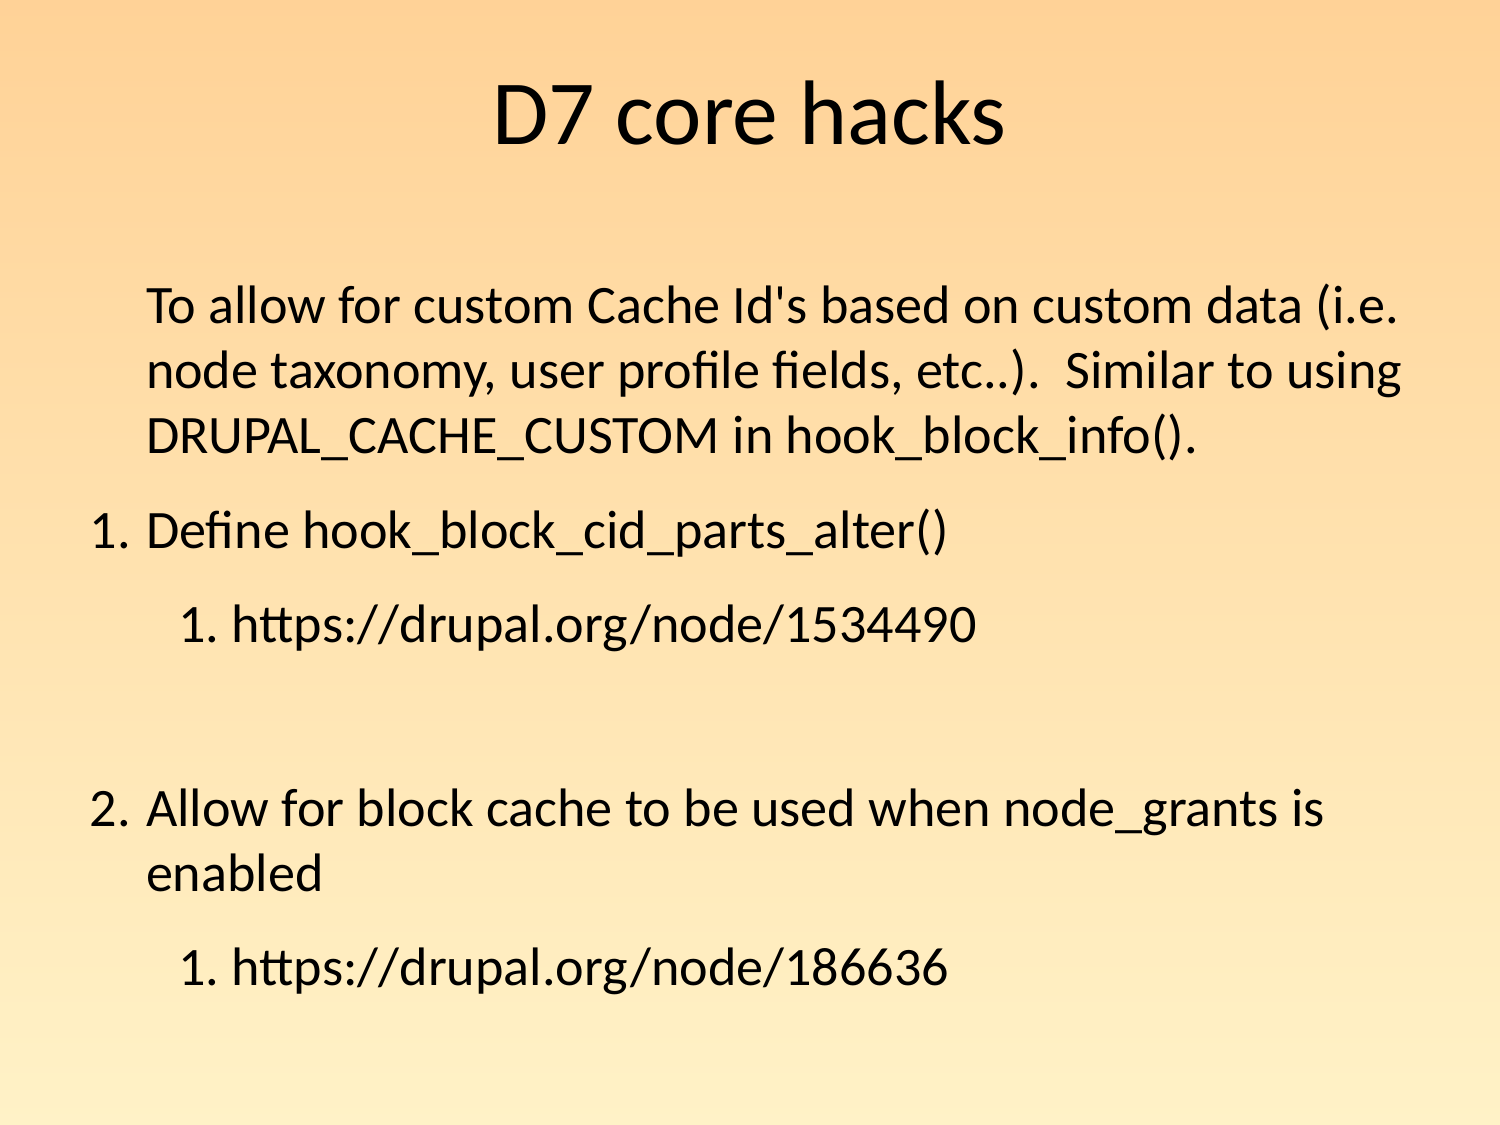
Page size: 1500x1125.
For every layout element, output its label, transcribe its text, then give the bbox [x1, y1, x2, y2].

title D7 core hacks [75, 45, 1425, 233]
list To allow for custom Cache Id's based on custom data (i.e. node taxonomy, user profile fields, etc..). Similar to using DRUPAL_CACHE_CUSTOM in hook_block_info(). Define hook_block_cid_parts_alter() https://drupal.org/node/1534490 Allow for block cache to be used when node_grants is enabled https://drupal.org/node/186636 [75, 262, 1425, 1005]
